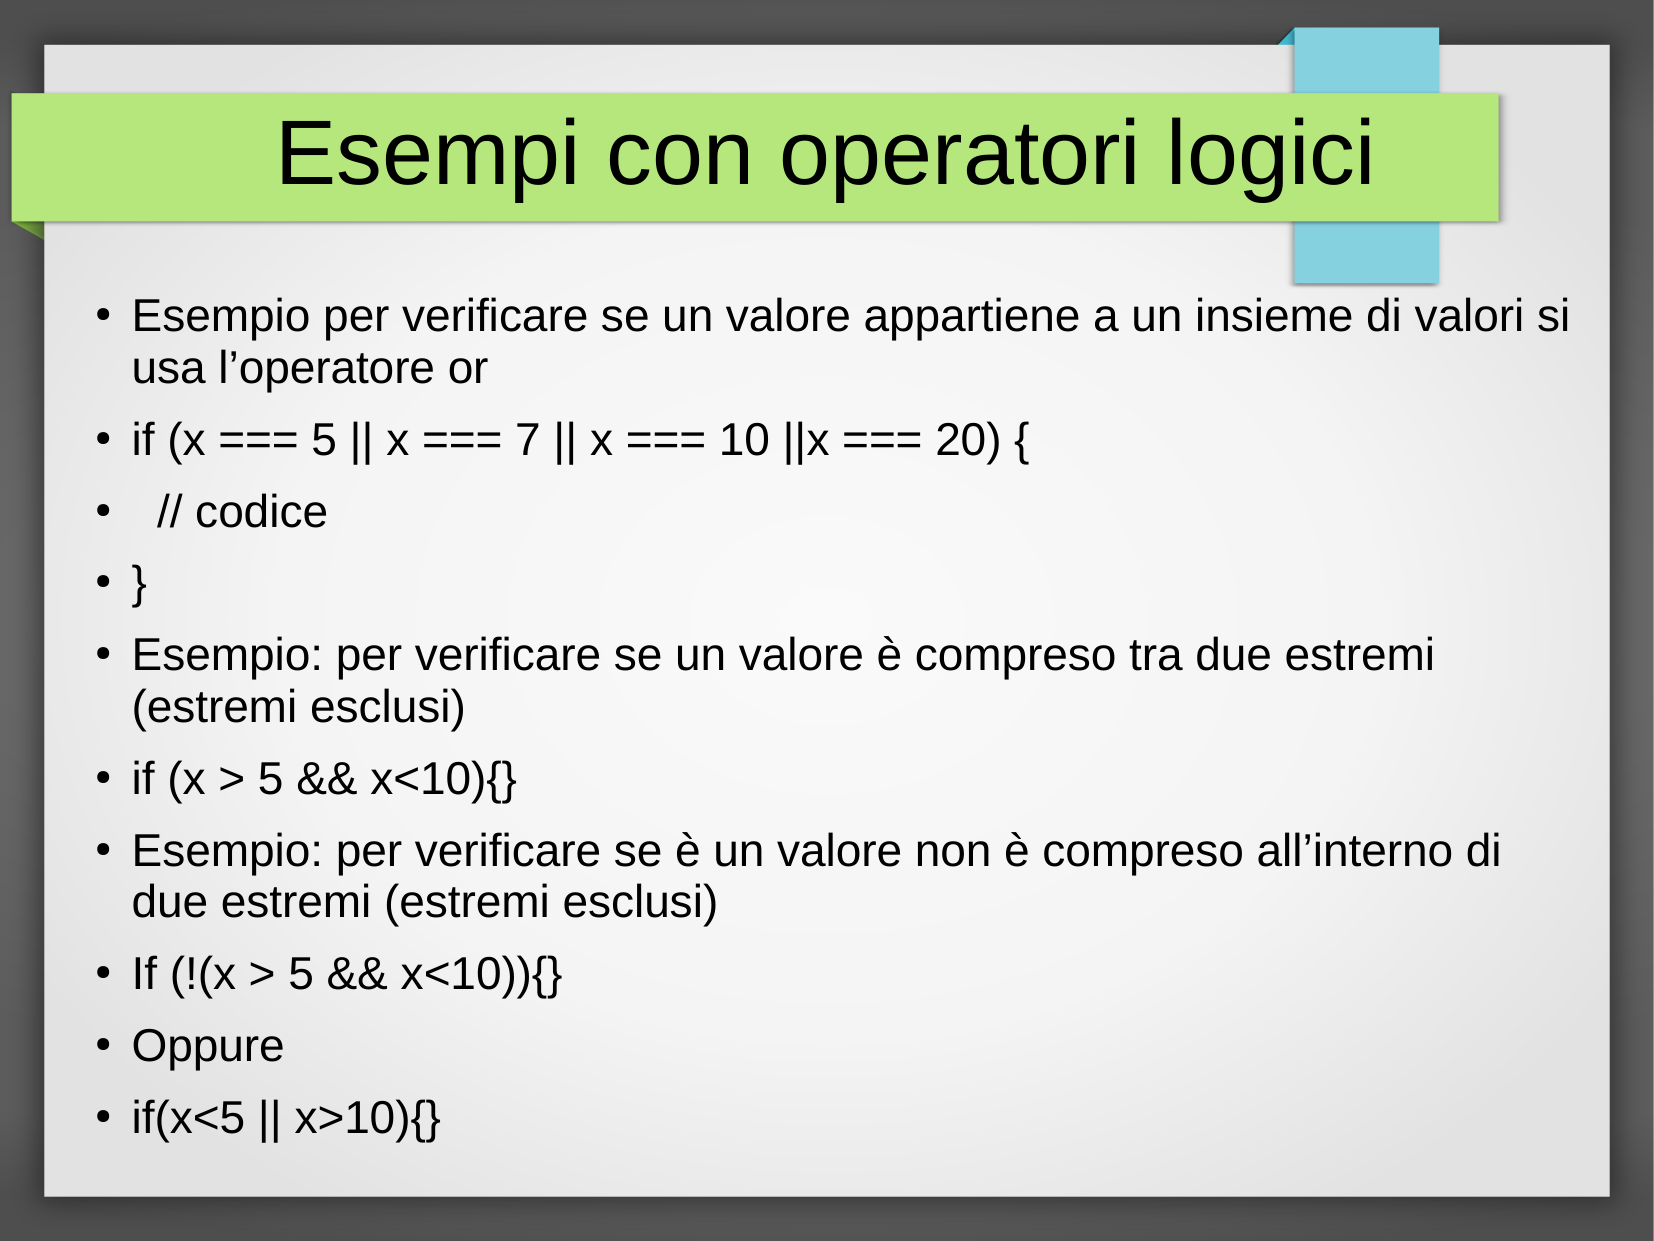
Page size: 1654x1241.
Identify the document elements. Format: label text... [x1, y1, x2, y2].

title Esempi con operatori logici [82, 49, 1571, 257]
picture [0, 0, 1654, 1241]
list Esempio per verificare se un valore appartiene a un insieme di valori si usa l’operatore or if (x === 5 || x === 7 || x === 10 ||x === 20) { // codice } Esempio: per verificare se un valore è compreso tra due estremi (estremi esclusi) if (x > 5 && x<10){} Esempio: per verificare se è un valore non è compreso all’interno di due estremi (estremi esclusi) If (!(x > 5 && x<10)){} Oppure if(x<5 || x>10){} [82, 290, 1571, 1146]
